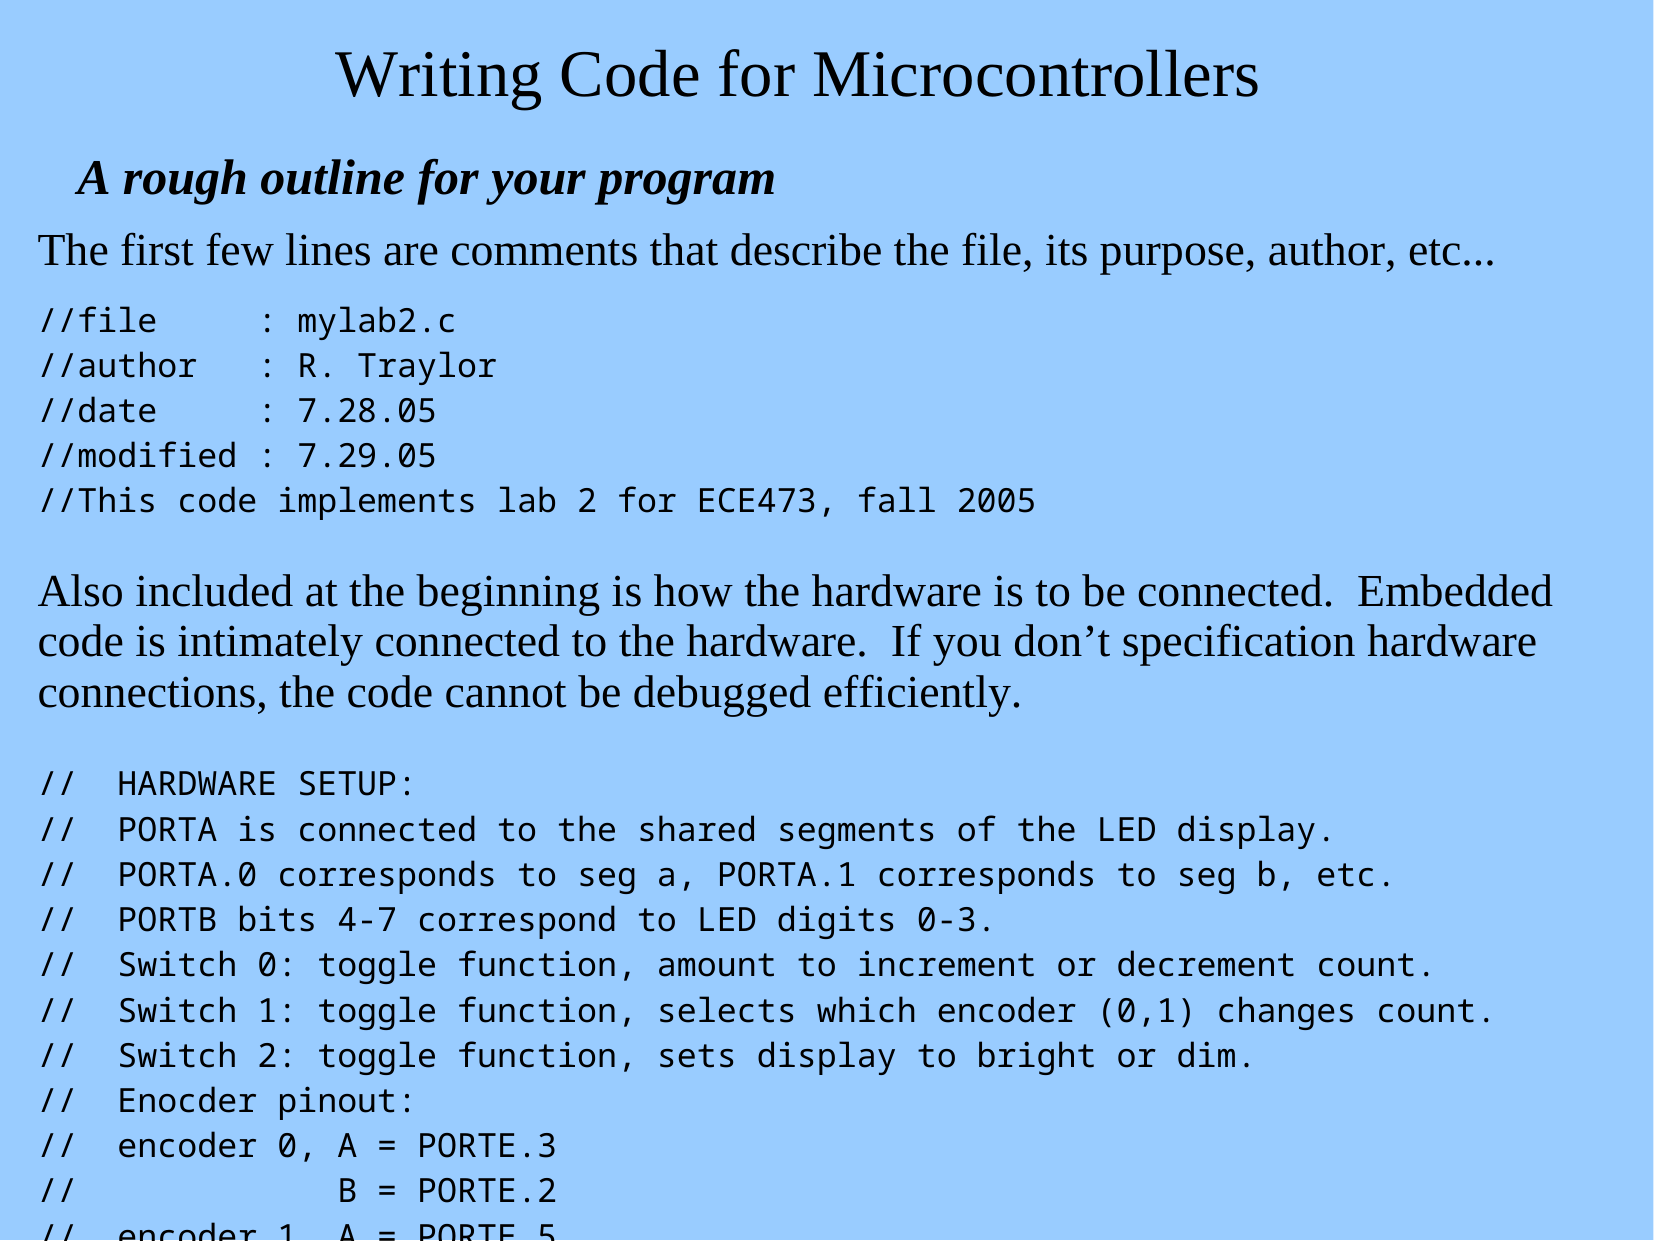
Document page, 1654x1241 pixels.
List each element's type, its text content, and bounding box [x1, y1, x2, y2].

text_box A rough outline for your program [77, 150, 808, 206]
text_box Writing Code for Microcontrollers [335, 36, 1263, 111]
text_box The first few lines are comments that describe the file, its purpose, author, etc... //file : mylab2.c //author : R. Traylor //date : 7.28.05 //modified : 7.29.05 //This code implements lab 2 for ECE473, fall 2005 Also included at the beginning is how the hardware is to be connected. Embedded code is intimately connected to the hardware. If you don’t specification hardware connections, the code cannot be debugged efficiently. // HARDWARE SETUP: // PORTA is connected to the shared segments of the LED display. // PORTA.0 corresponds to seg a, PORTA.1 corresponds to seg b, etc. // PORTB bits 4-7 correspond to LED digits 0-3. // Switch 0: toggle function, amount to increment or decrement count. // Switch 1: toggle function, selects which encoder (0,1) changes count. // Switch 2: toggle function, sets display to bright or dim. // Enocder pinout: // encoder 0, A = PORTE.3 // B = PORTE.2 // encoder 1, A = PORTE.5 // B = PORTE.4 [37, 225, 1576, 1213]
